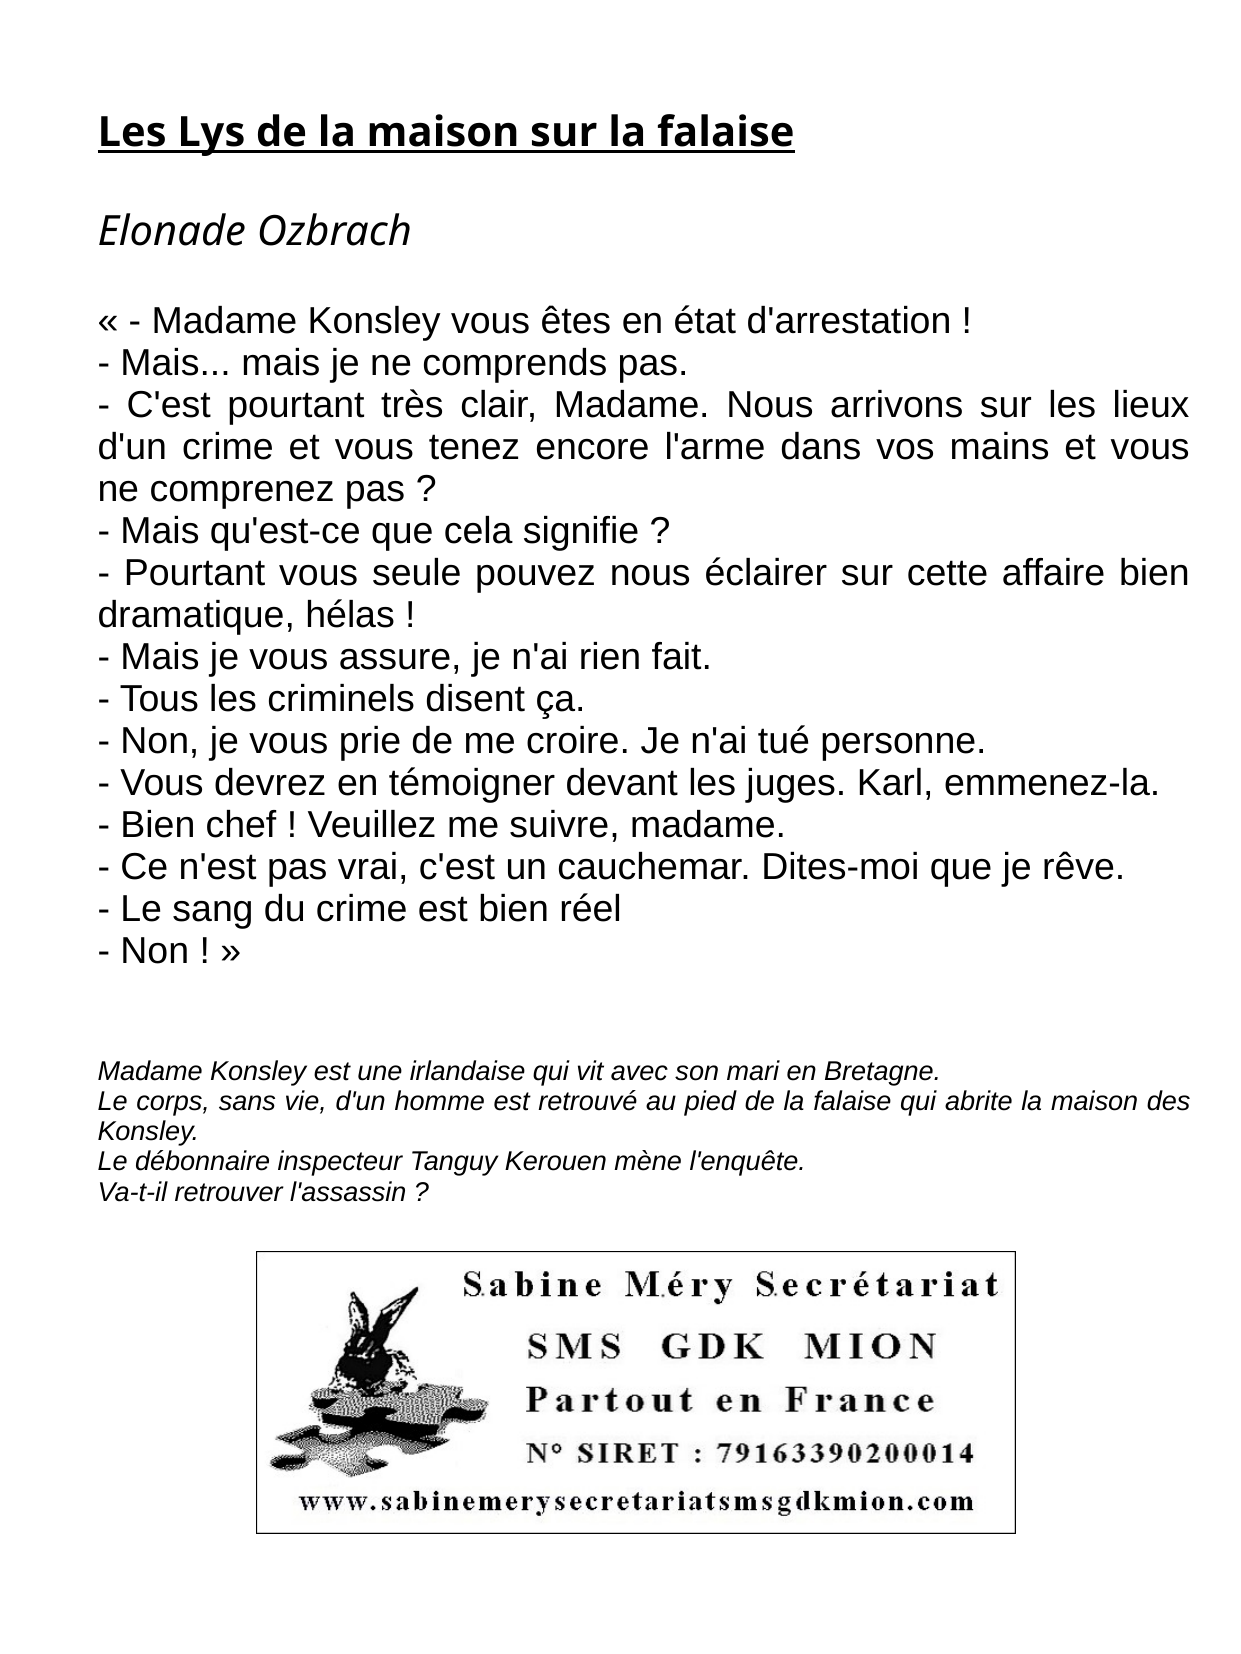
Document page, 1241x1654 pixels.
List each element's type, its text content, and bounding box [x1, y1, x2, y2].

picture [256, 1251, 1016, 1534]
text_box Les Lys de la maison sur la falaise Elonade Ozbrach « - Madame Konsley vous êtes en état d'arrestation ! - Mais... mais je ne comprends pas. - C'est pourtant très clair, Madame. Nous arrivons sur les lieux d'un crime et vous tenez encore l'arme dans vos mains et vous ne comprenez pas ? - Mais qu'est-ce que cela signifie ? - Pourtant vous seule pouvez nous éclairer sur cette affaire bien dramatique, hélas ! - Mais je vous assure, je n'ai rien fait. - Tous les criminels disent ça. - Non, je vous prie de me croire. Je n'ai tué personne. - Vous devrez en témoigner devant les juges. Karl, emmenez-la. - Bien chef ! Veuillez me suivre, madame. - Ce n'est pas vrai, c'est un cauchemar. Dites-moi que je rêve. - Le sang du crime est bien réel - Non ! » Madame Konsley est une irlandaise qui vit avec son mari en Bretagne. Le corps, sans vie, d'un homme est retrouvé au pied de la falaise qui abrite la maison des Konsley. Le débonnaire inspecteur Tanguy Kerouen mène l'enquête. Va-t-il retrouver l'assassin ? [82, 94, 1205, 1299]
